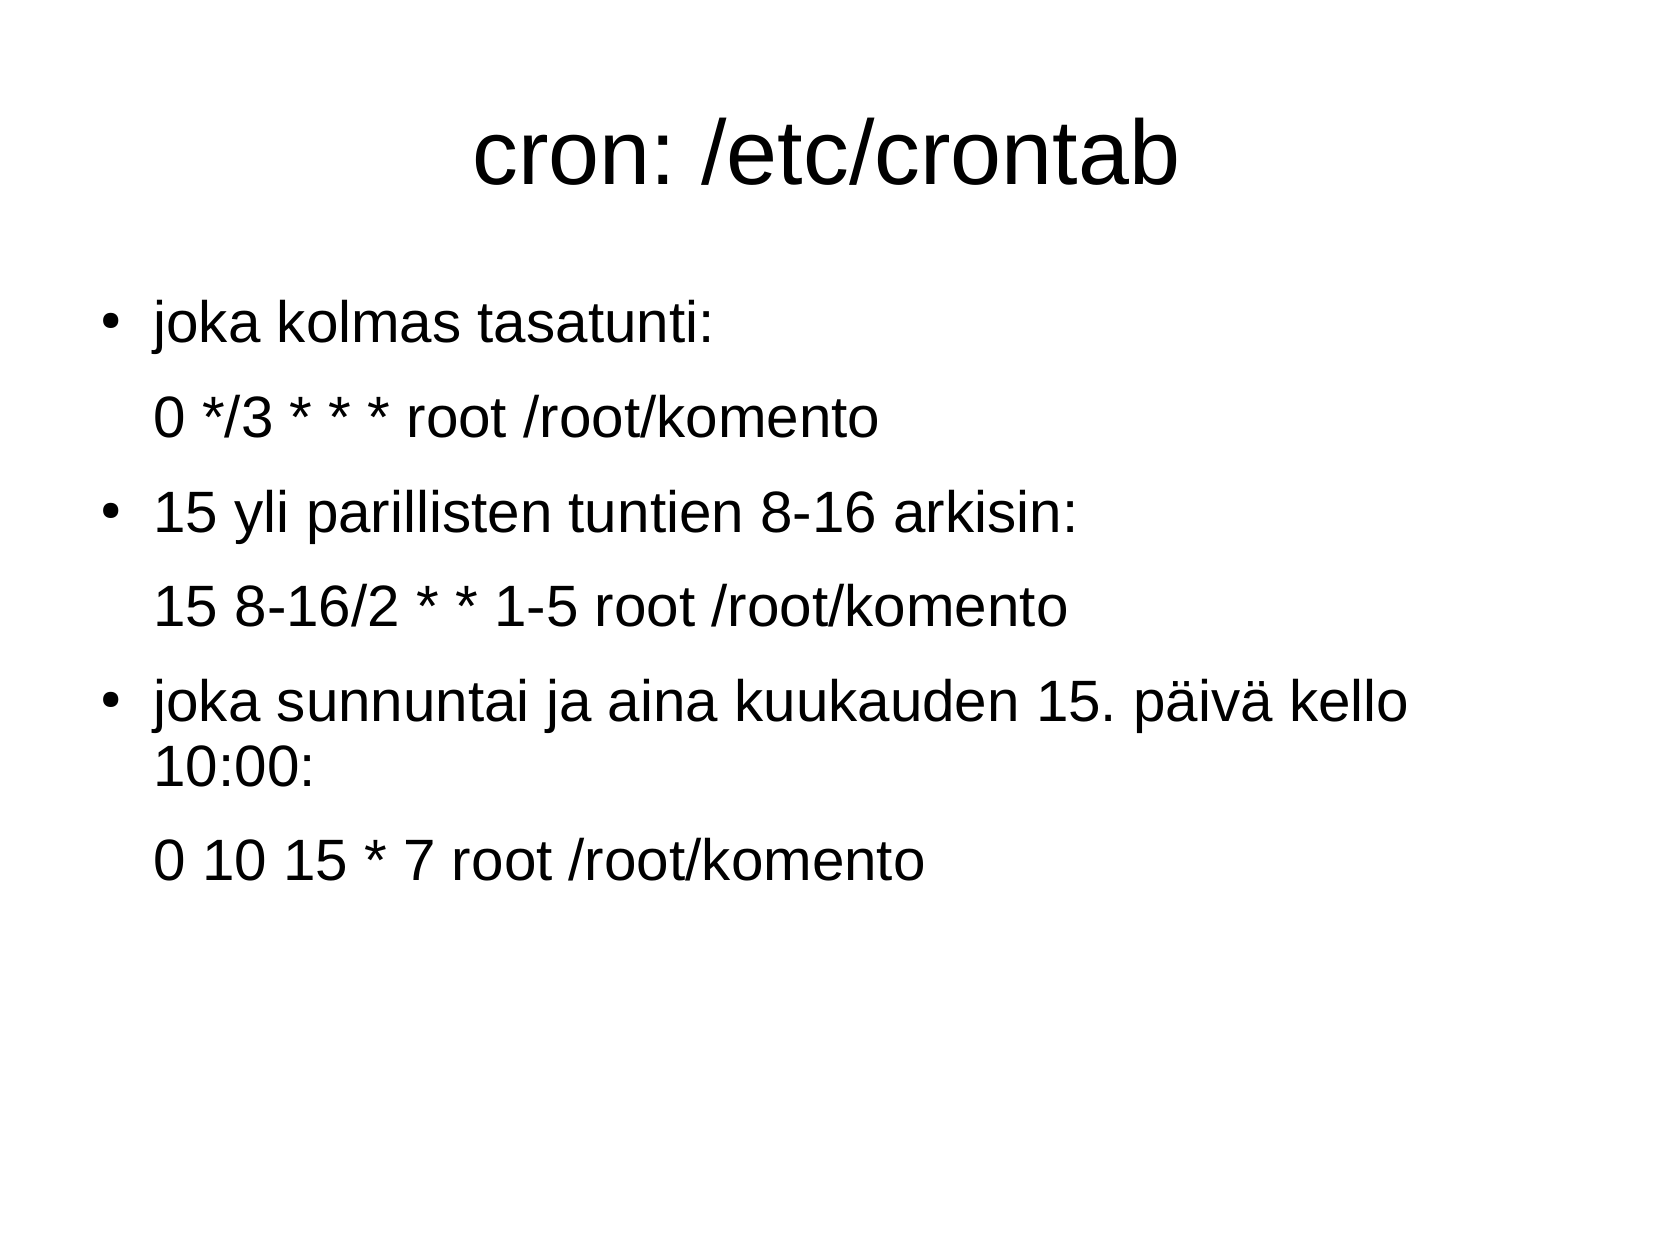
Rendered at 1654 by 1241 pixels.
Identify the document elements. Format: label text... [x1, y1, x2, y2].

list joka kolmas tasatunti: 0 */3 * * * root /root/komento 15 yli parillisten tuntien 8-16 arkisin: 15 8-16/2 * * 1-5 root /root/komento joka sunnuntai ja aina kuukauden 15. päivä kello 10:00: 0 10 15 * 7 root /root/komento [82, 290, 1571, 1010]
title cron: /etc/crontab [82, 49, 1571, 257]
